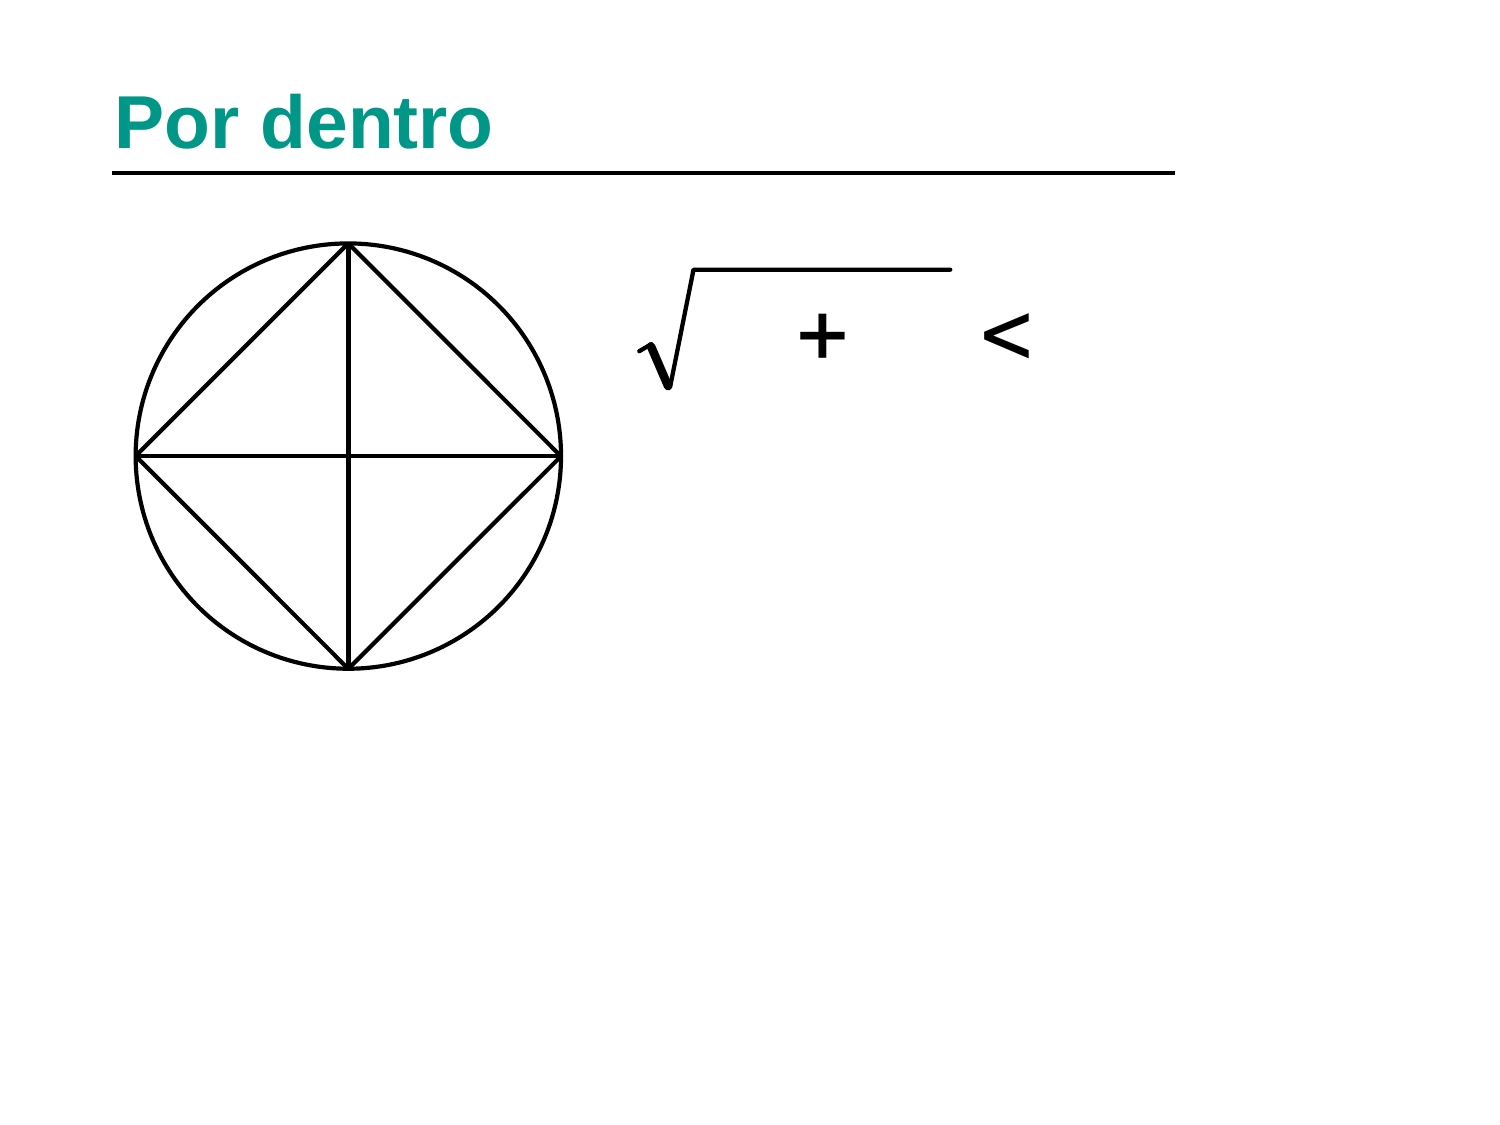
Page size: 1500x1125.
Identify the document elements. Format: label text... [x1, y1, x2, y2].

chart [620, 244, 1048, 415]
text_box Por dentro [100, 66, 1376, 171]
